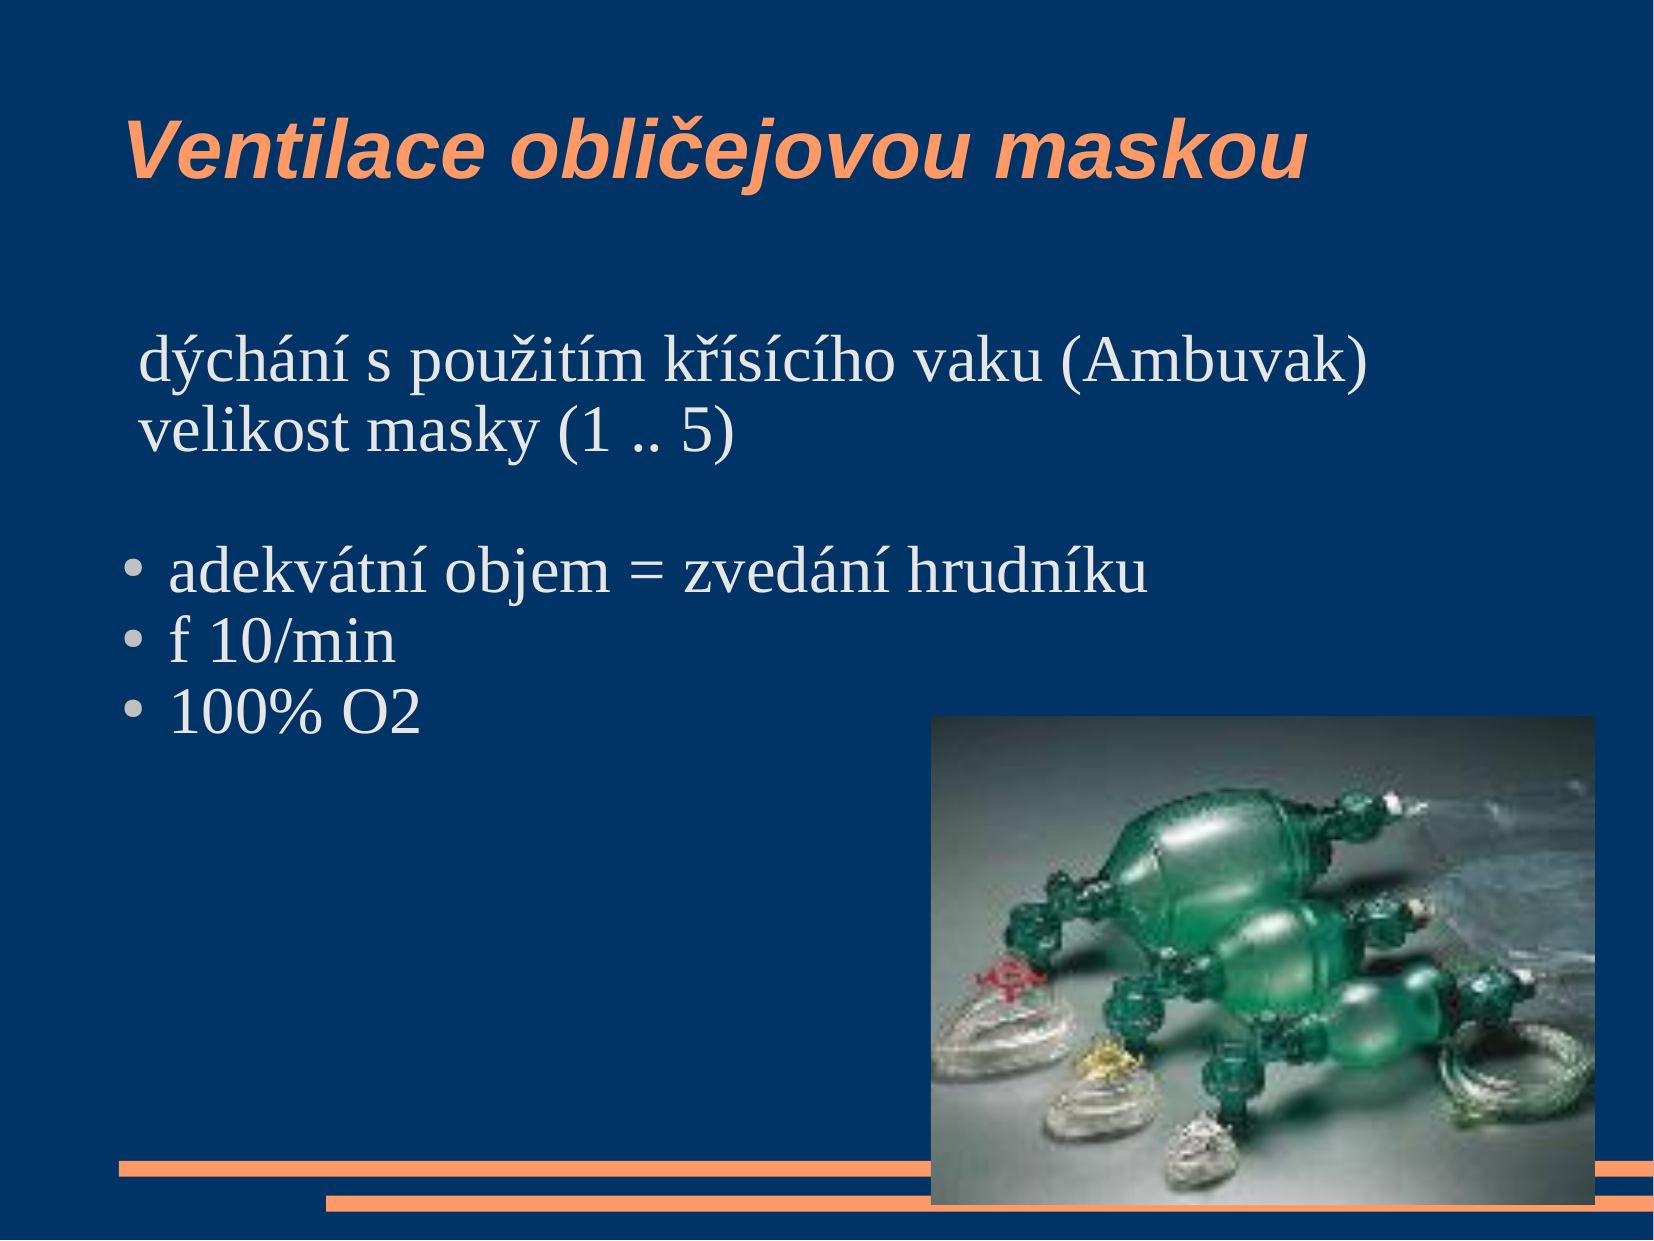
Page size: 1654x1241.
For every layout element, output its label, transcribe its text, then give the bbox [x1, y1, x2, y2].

title Ventilace obličejovou maskou [121, 46, 1534, 254]
picture [930, 716, 1595, 1205]
list dýchání s použitím křísícího vaku (Ambuvak) velikost masky (1 .. 5) adekvátní objem = zvedání hrudníku f 10/min 100% O2 [121, 322, 1561, 1182]
